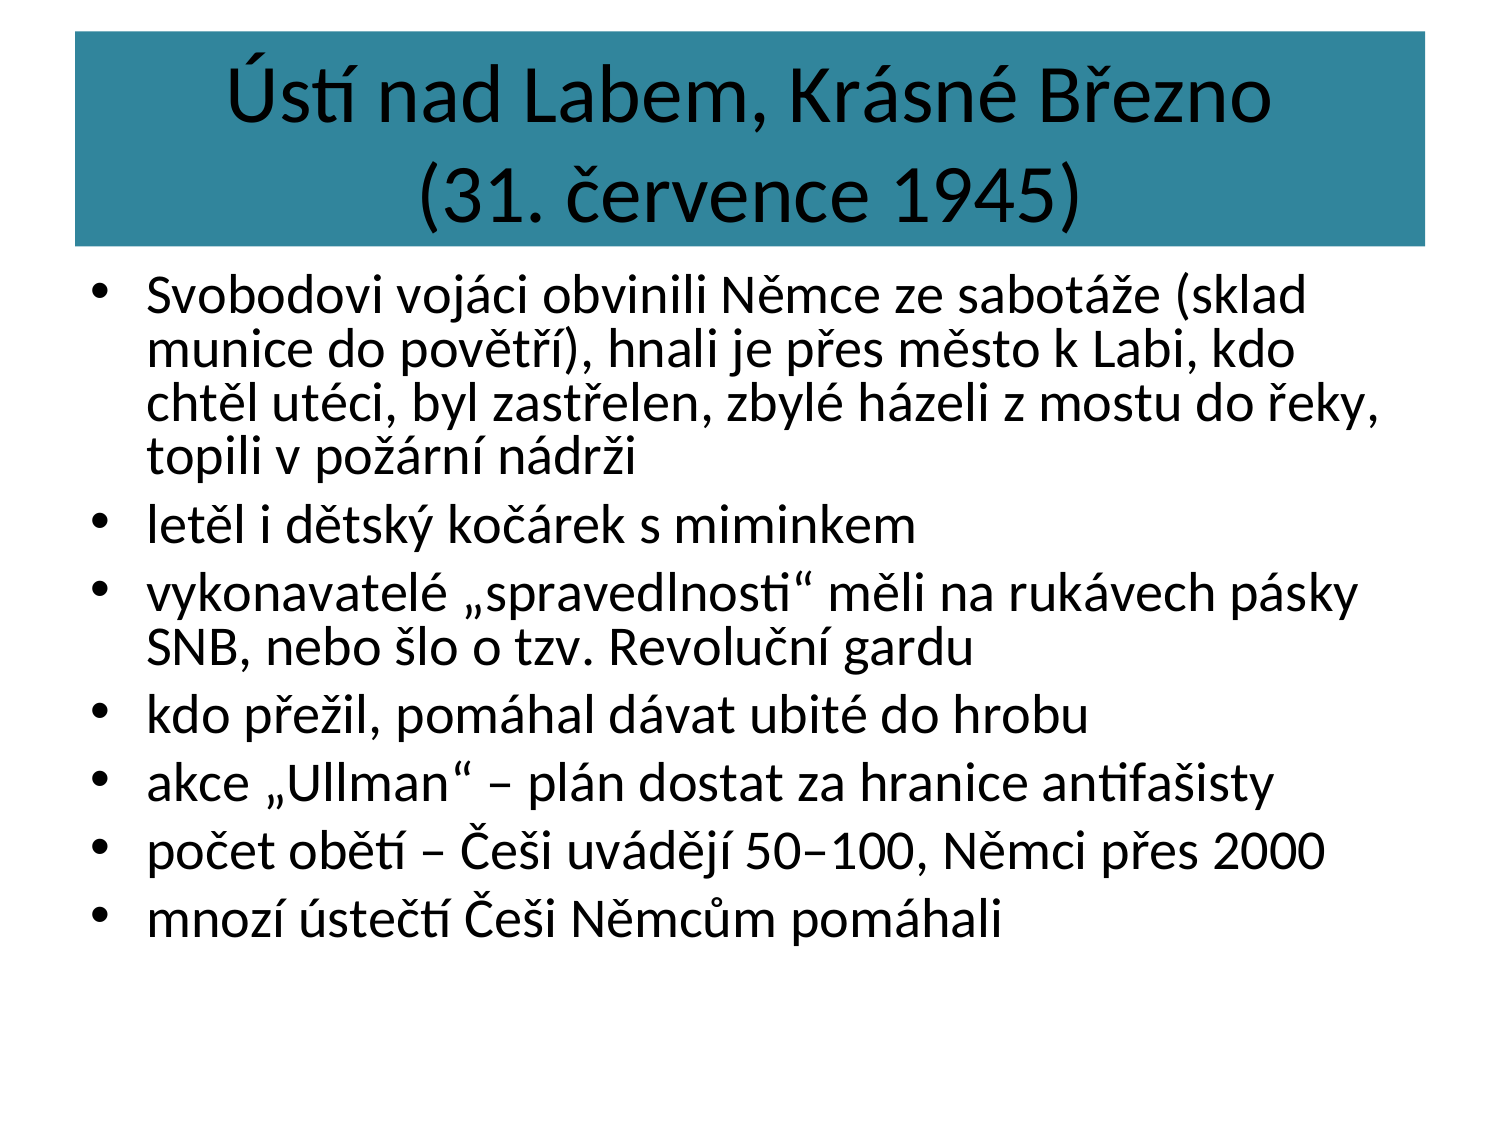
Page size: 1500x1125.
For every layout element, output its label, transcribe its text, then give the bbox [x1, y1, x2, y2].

list Svobodovi vojáci obvinili Němce ze sabotáže (sklad munice do povětří), hnali je přes město k Labi, kdo chtěl utéci, byl zastřelen, zbylé házeli z mostu do řeky, topili v požární nádrži letěl i dětský kočárek s miminkem vykonavatelé „spravedlnosti“ měli na rukávech pásky SNB, nebo šlo o tzv. Revoluční gardu kdo přežil, pomáhal dávat ubité do hrobu akce „Ullman“ – plán dostat za hranice antifašisty počet obětí – Češi uvádějí 50–100, Němci přes 2000 mnozí ústečtí Češi Němcům pomáhali [75, 262, 1426, 1024]
title Ústí nad Labem, Krásné Březno (31. července 1945) [75, 31, 1426, 247]
